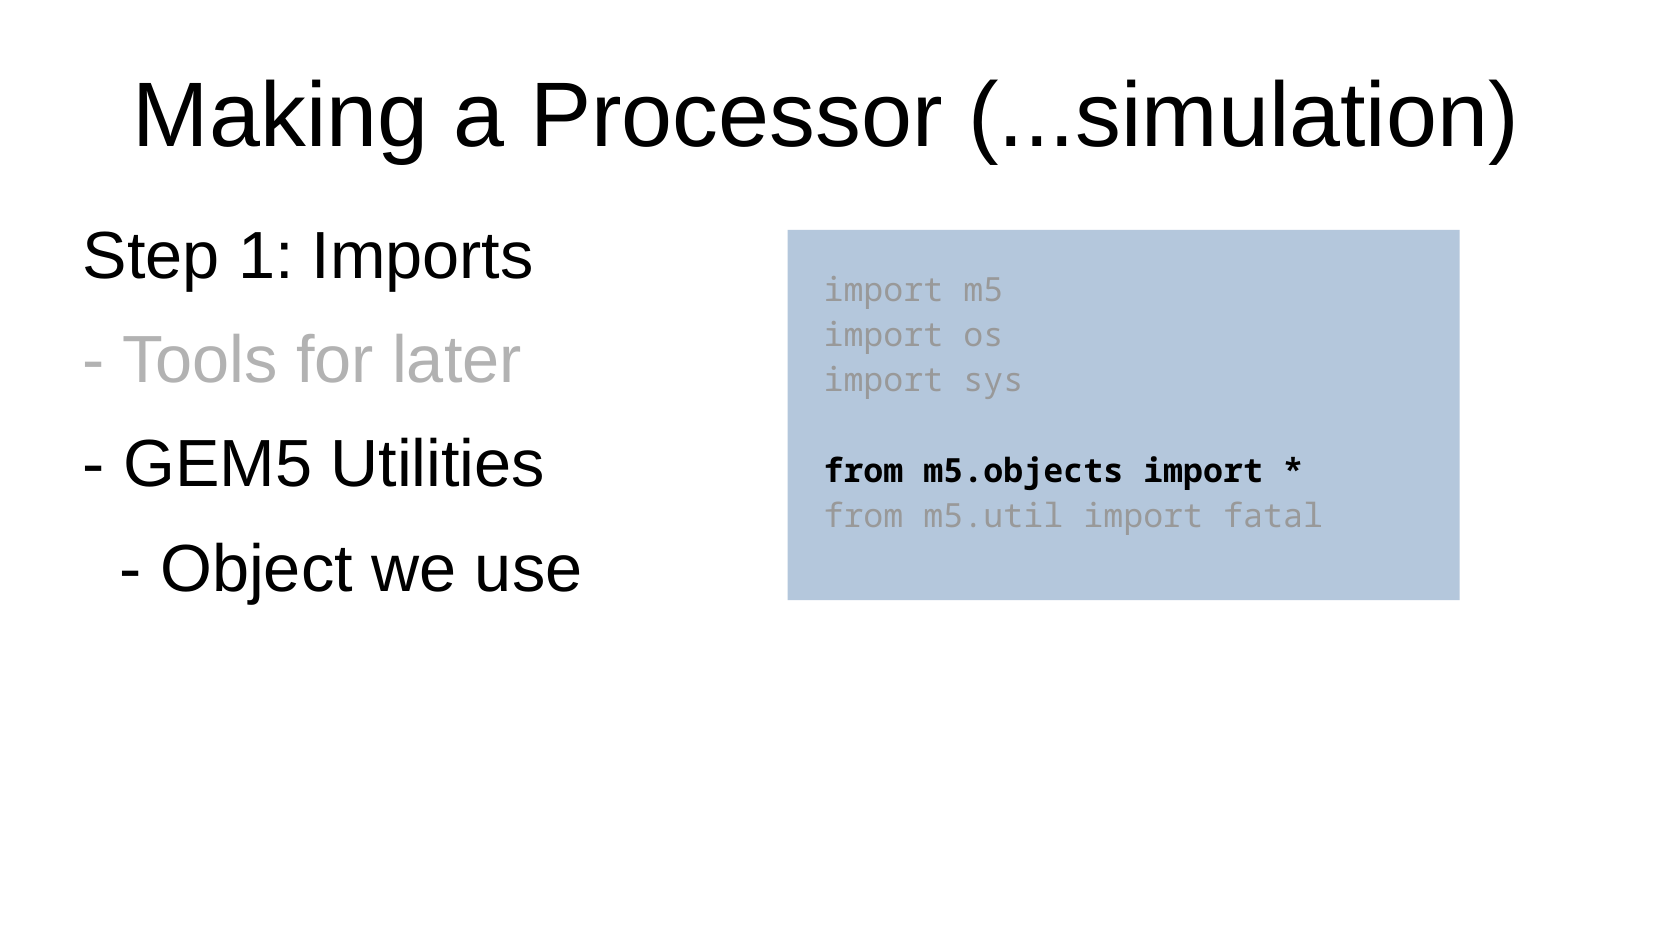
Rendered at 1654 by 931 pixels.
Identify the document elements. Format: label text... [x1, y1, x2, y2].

title Making a Processor (...simulation) [82, 37, 1571, 193]
text_box import m5 import os import sys from m5.objects import * from m5.util import fatal [787, 229, 1460, 601]
list Step 1: Imports - Tools for later - GEM5 Utilities - Object we use [82, 217, 809, 758]
